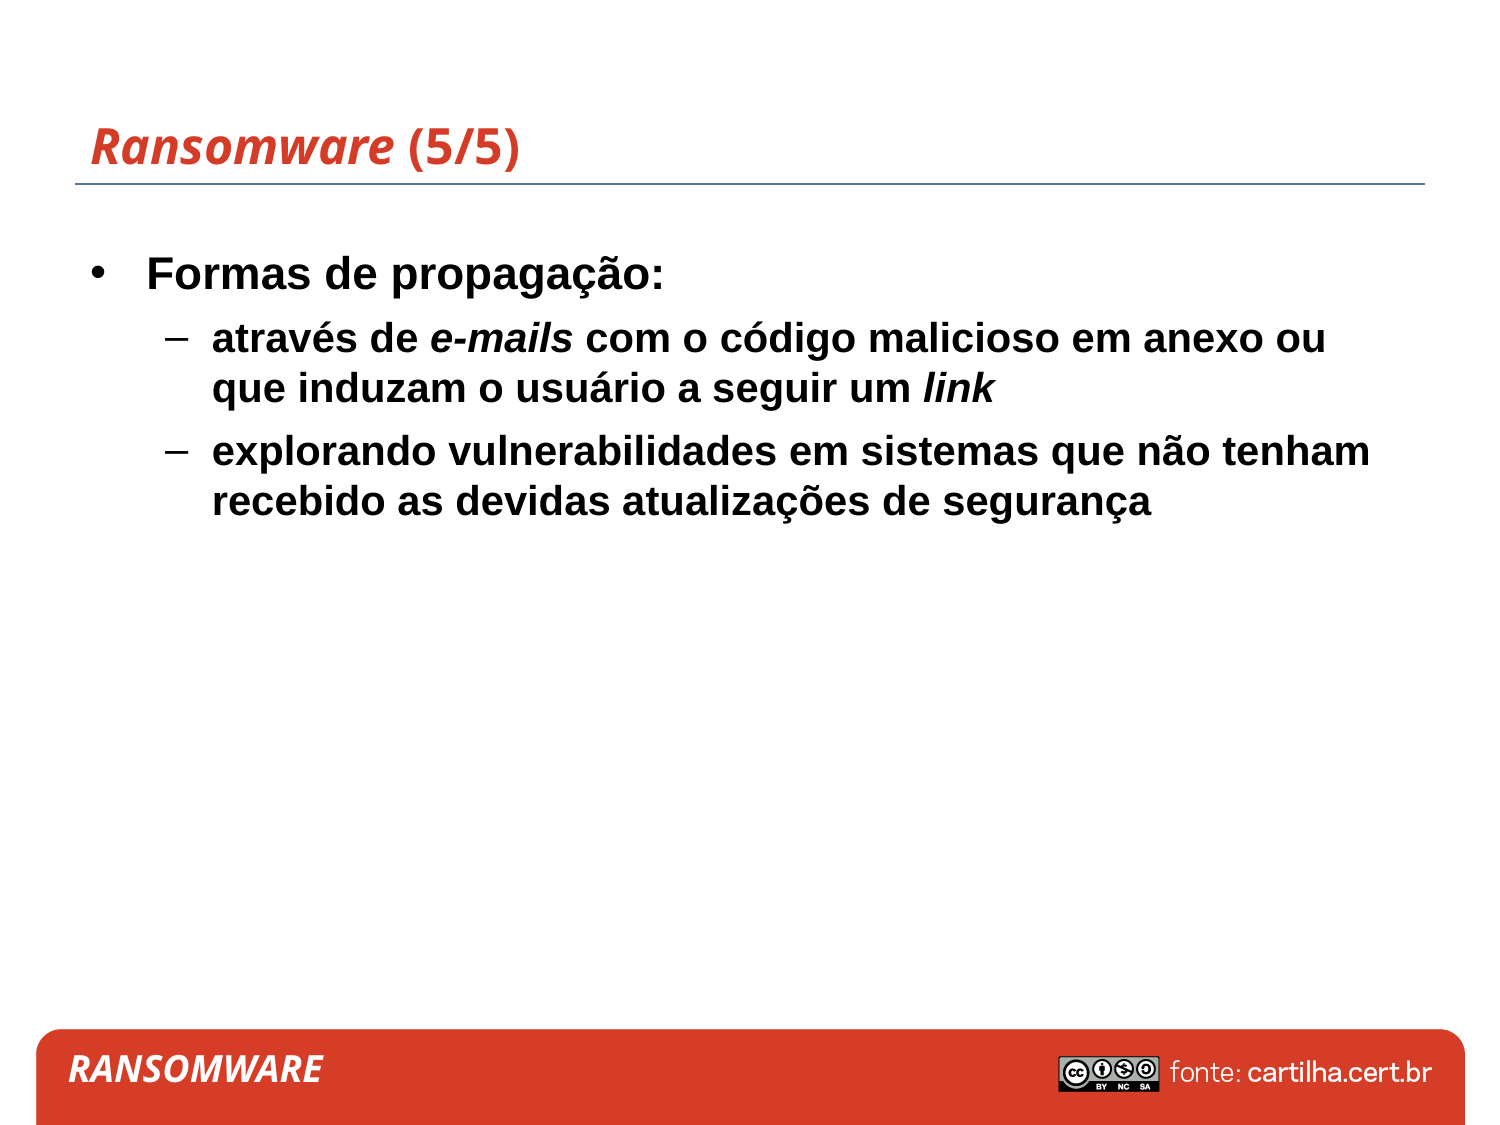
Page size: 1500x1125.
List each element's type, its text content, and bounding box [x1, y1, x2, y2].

title Ransomware (5/5) [75, 54, 1425, 182]
list Formas de propagação: através de e-mails com o código malicioso em anexo ou que induzam o usuário a seguir um link explorando vulnerabilidades em sistemas que não tenham recebido as devidas atualizações de segurança [75, 236, 1425, 979]
picture [0, 0, 1500, 1125]
